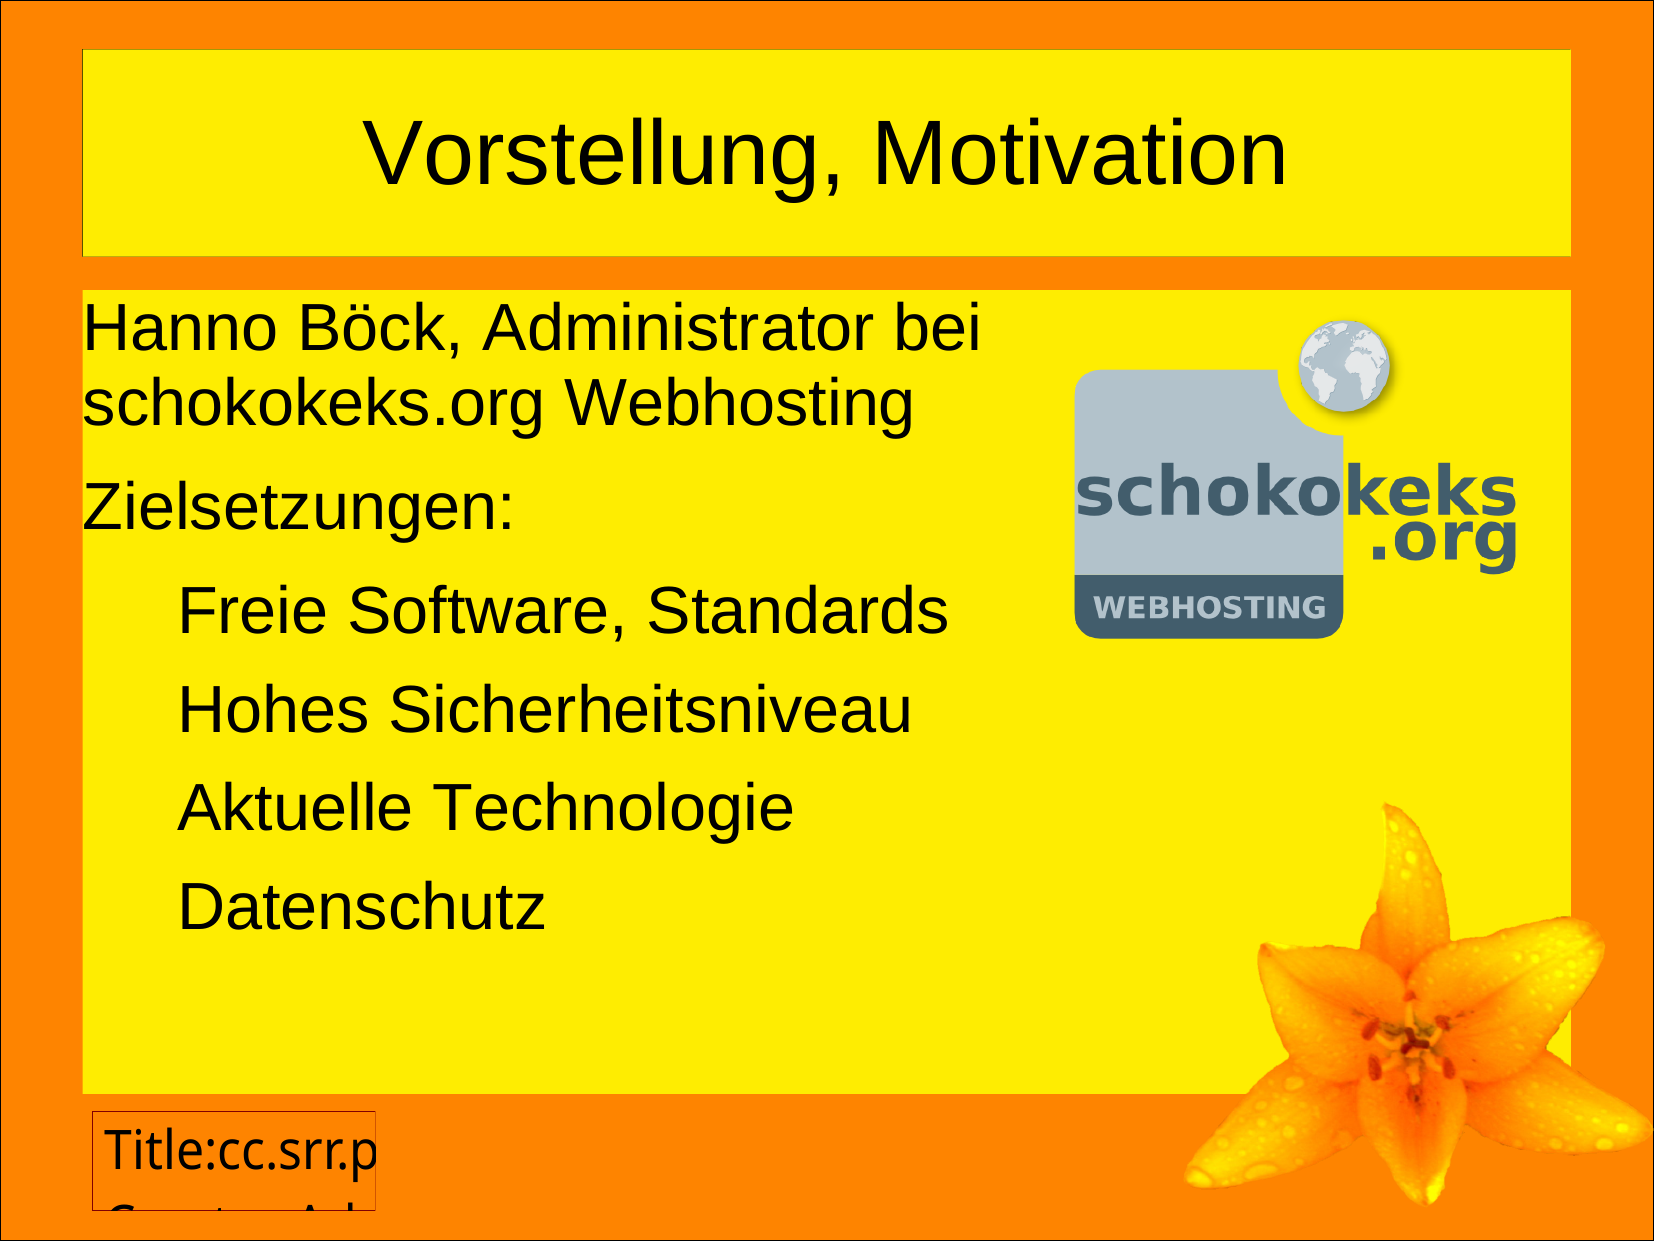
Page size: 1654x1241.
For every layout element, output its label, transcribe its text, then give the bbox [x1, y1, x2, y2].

title Vorstellung, Motivation [82, 49, 1571, 257]
picture [88, 1108, 376, 1211]
picture [1062, 308, 1527, 650]
text_box [0, 0, 1654, 1241]
list Hanno Böck, Administrator bei schokokeks.org Webhosting Zielsetzungen: Freie Software, Standards Hohes Sicherheitsniveau Aktuelle Technologie Datenschutz [82, 290, 1571, 1094]
picture [1181, 767, 1654, 1241]
